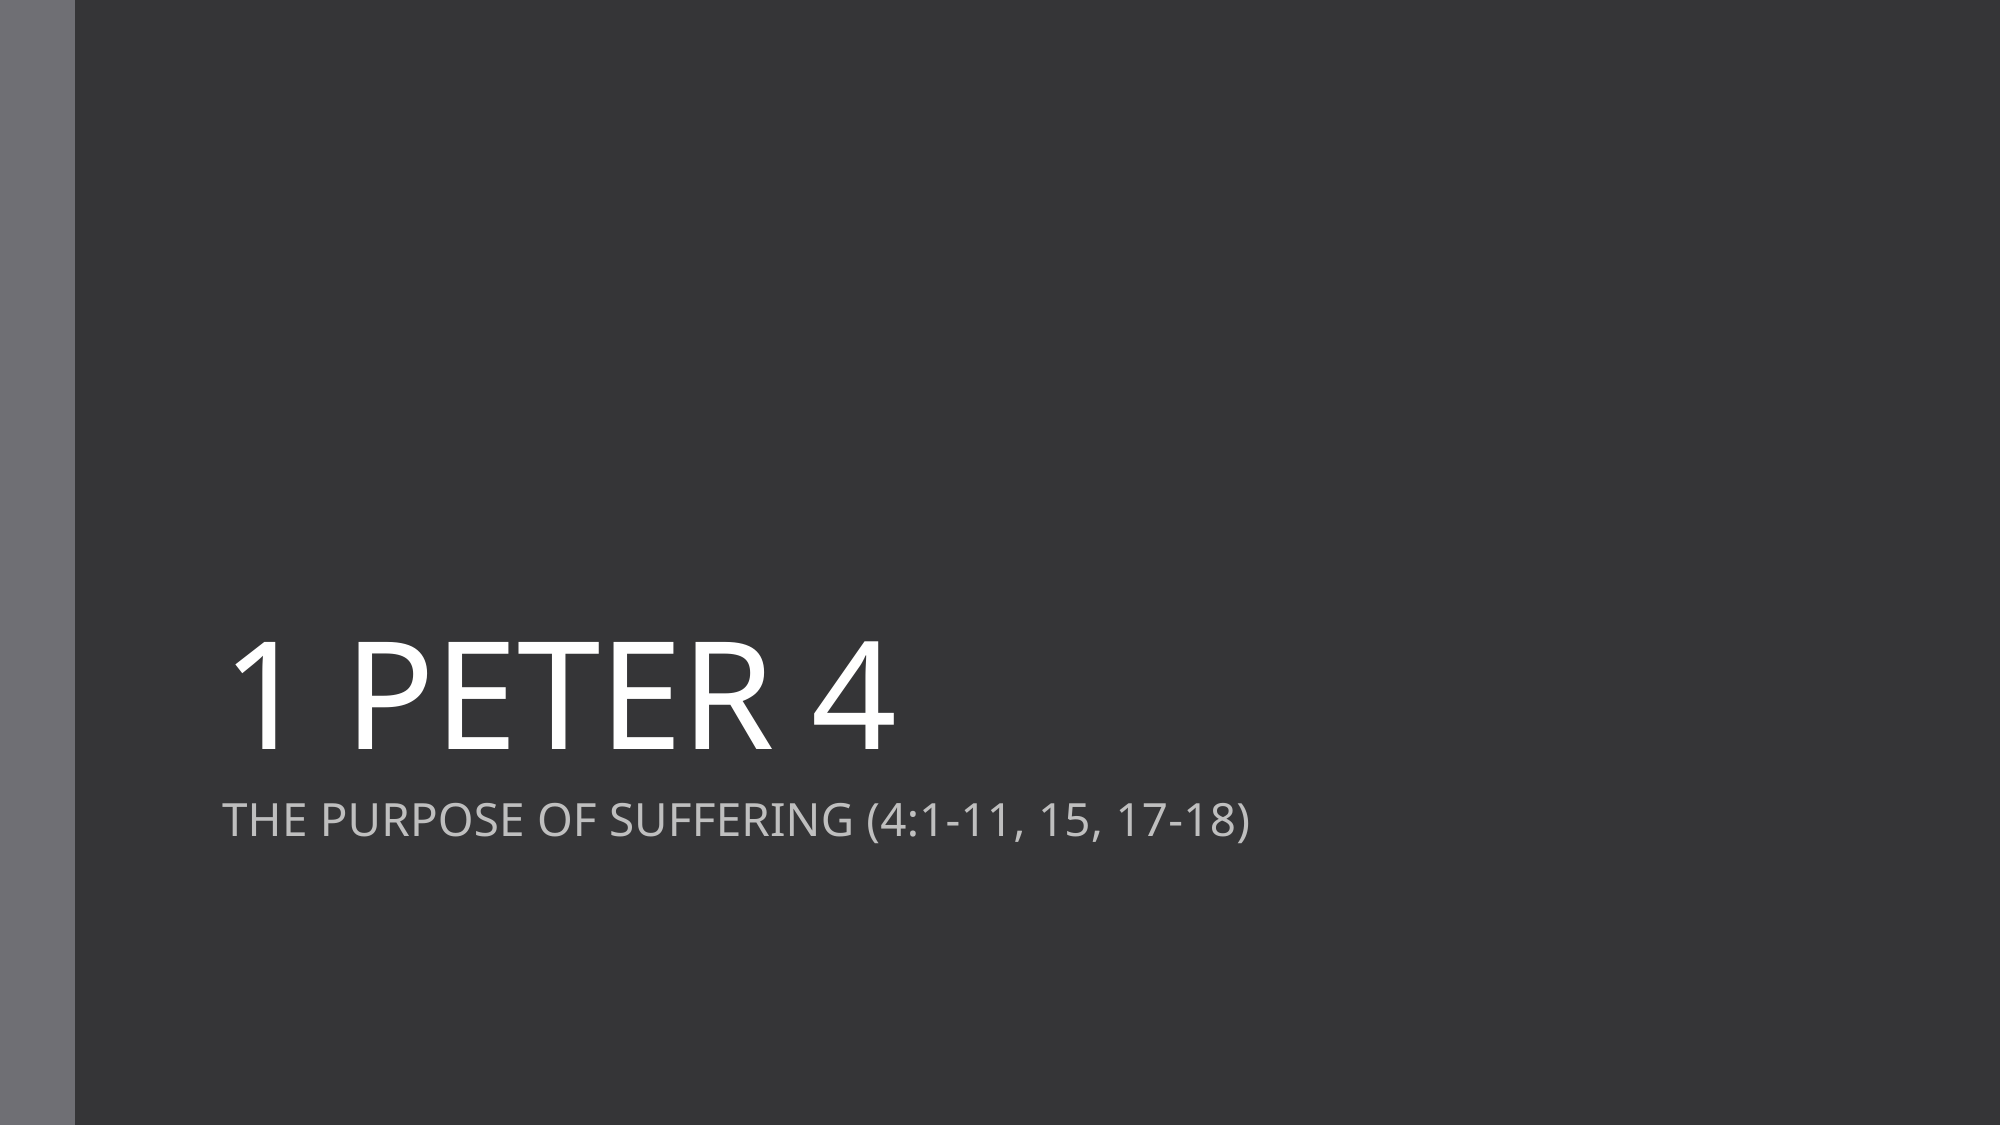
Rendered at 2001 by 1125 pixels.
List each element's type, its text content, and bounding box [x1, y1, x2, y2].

subtitle THE PURPOSE OF SUFFERING (4:1-11, 15, 17-18) [206, 787, 1752, 1066]
title 1 PETER 4 [206, 124, 1752, 787]
